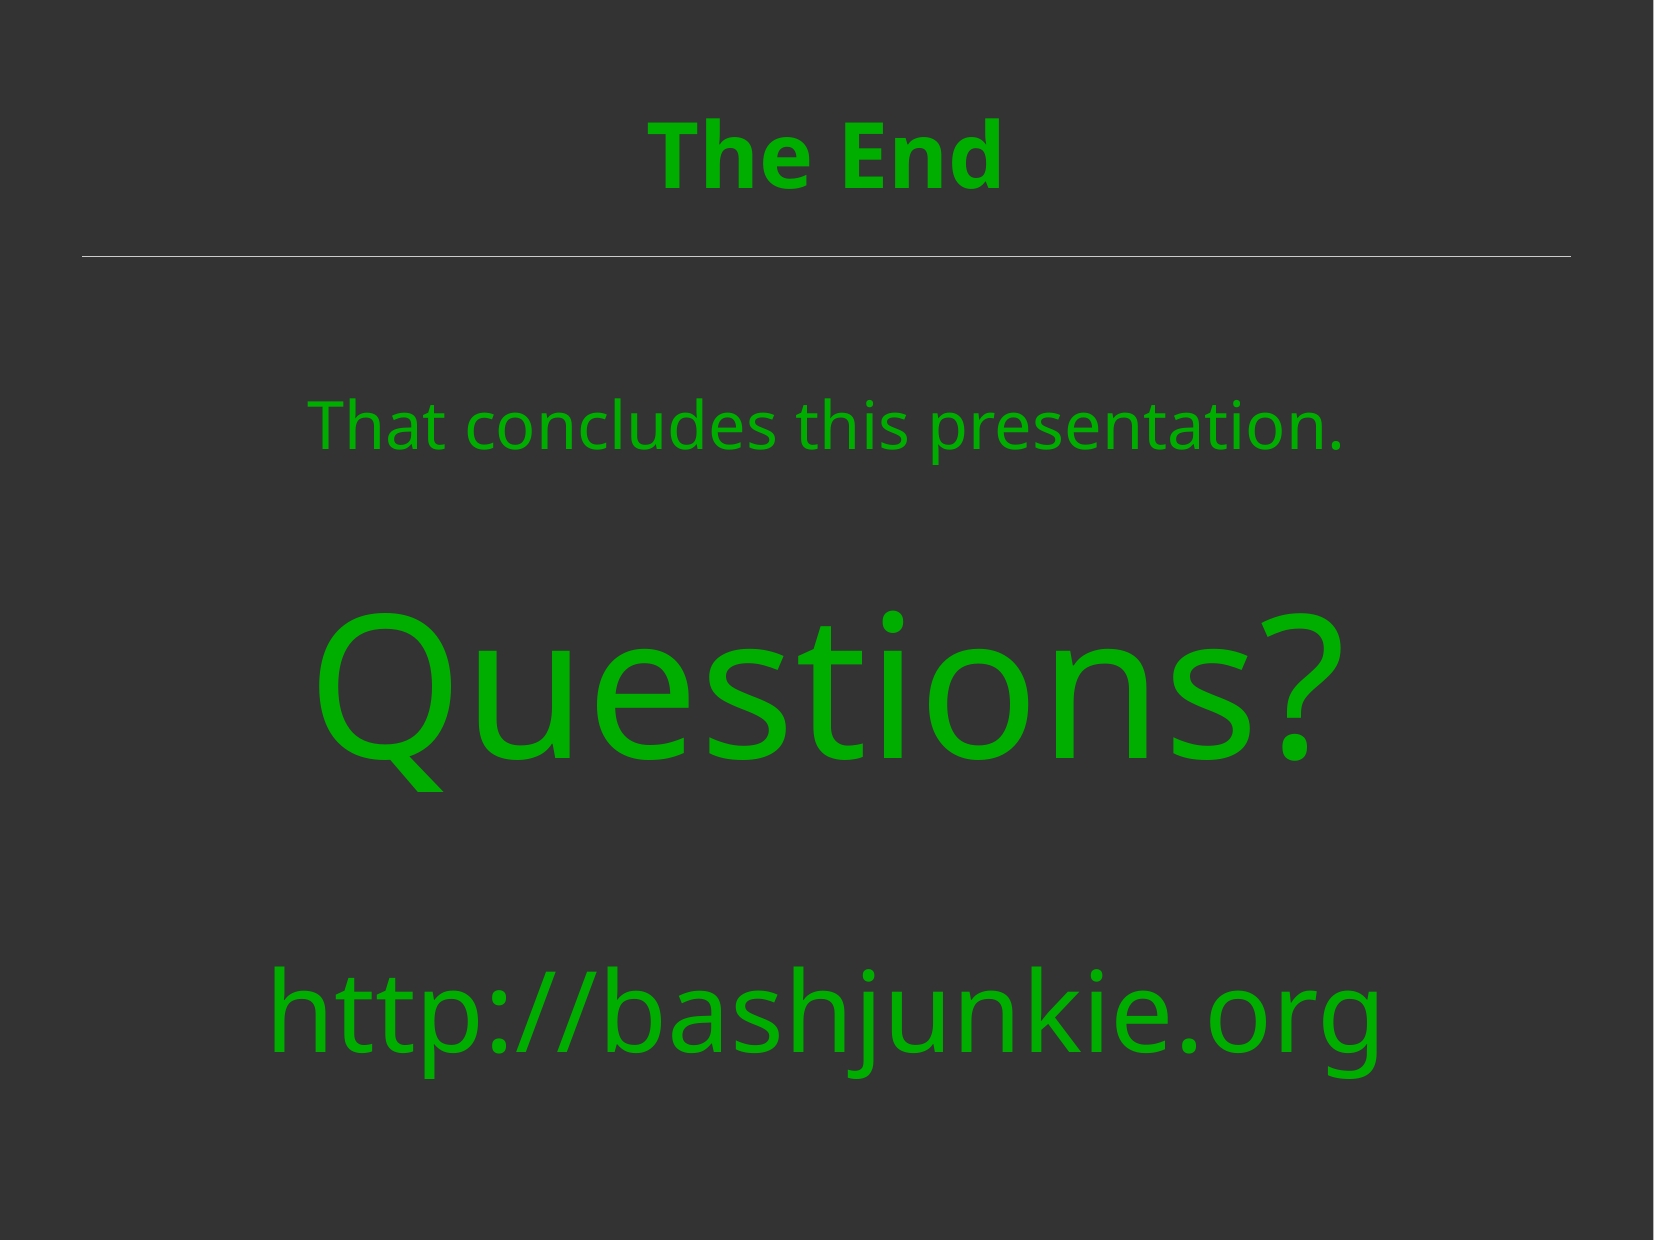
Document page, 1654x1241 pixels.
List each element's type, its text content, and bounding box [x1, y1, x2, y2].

list That concludes this presentation. Questions? http://bashjunkie.org [82, 377, 1571, 1182]
title The End [82, 49, 1571, 257]
